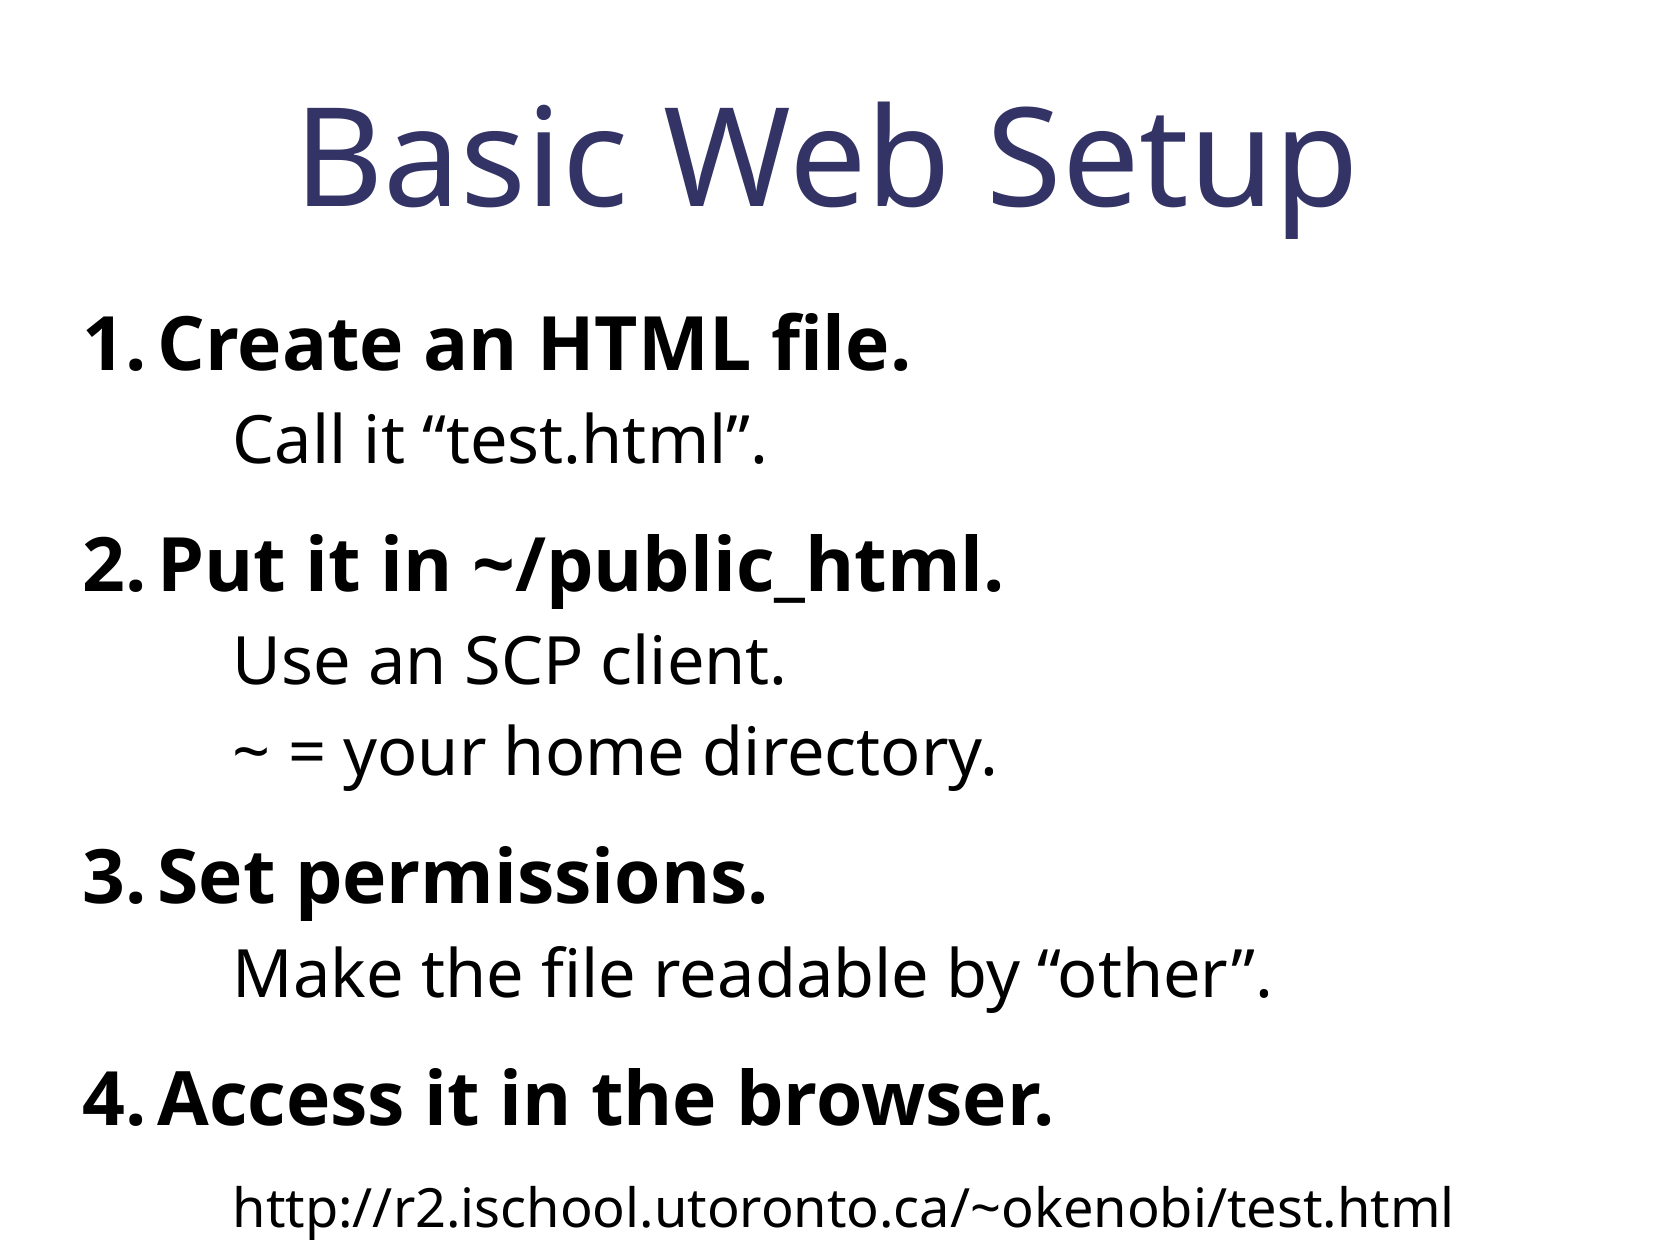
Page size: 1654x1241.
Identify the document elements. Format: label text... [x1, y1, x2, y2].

title Basic Web Setup [82, 56, 1571, 250]
subtitle 1. Create an HTML file. Call it “test.html”. 2. Put it in ~/public_html. Use an SCP client. ~ = your home directory. 3. Set permissions. Make the file readable by “other”. 4. Access it in the browser. http://r2.ischool.utoronto.ca/~okenobi/test.html (Replace “okenobi” with your username.) [82, 290, 1654, 1227]
